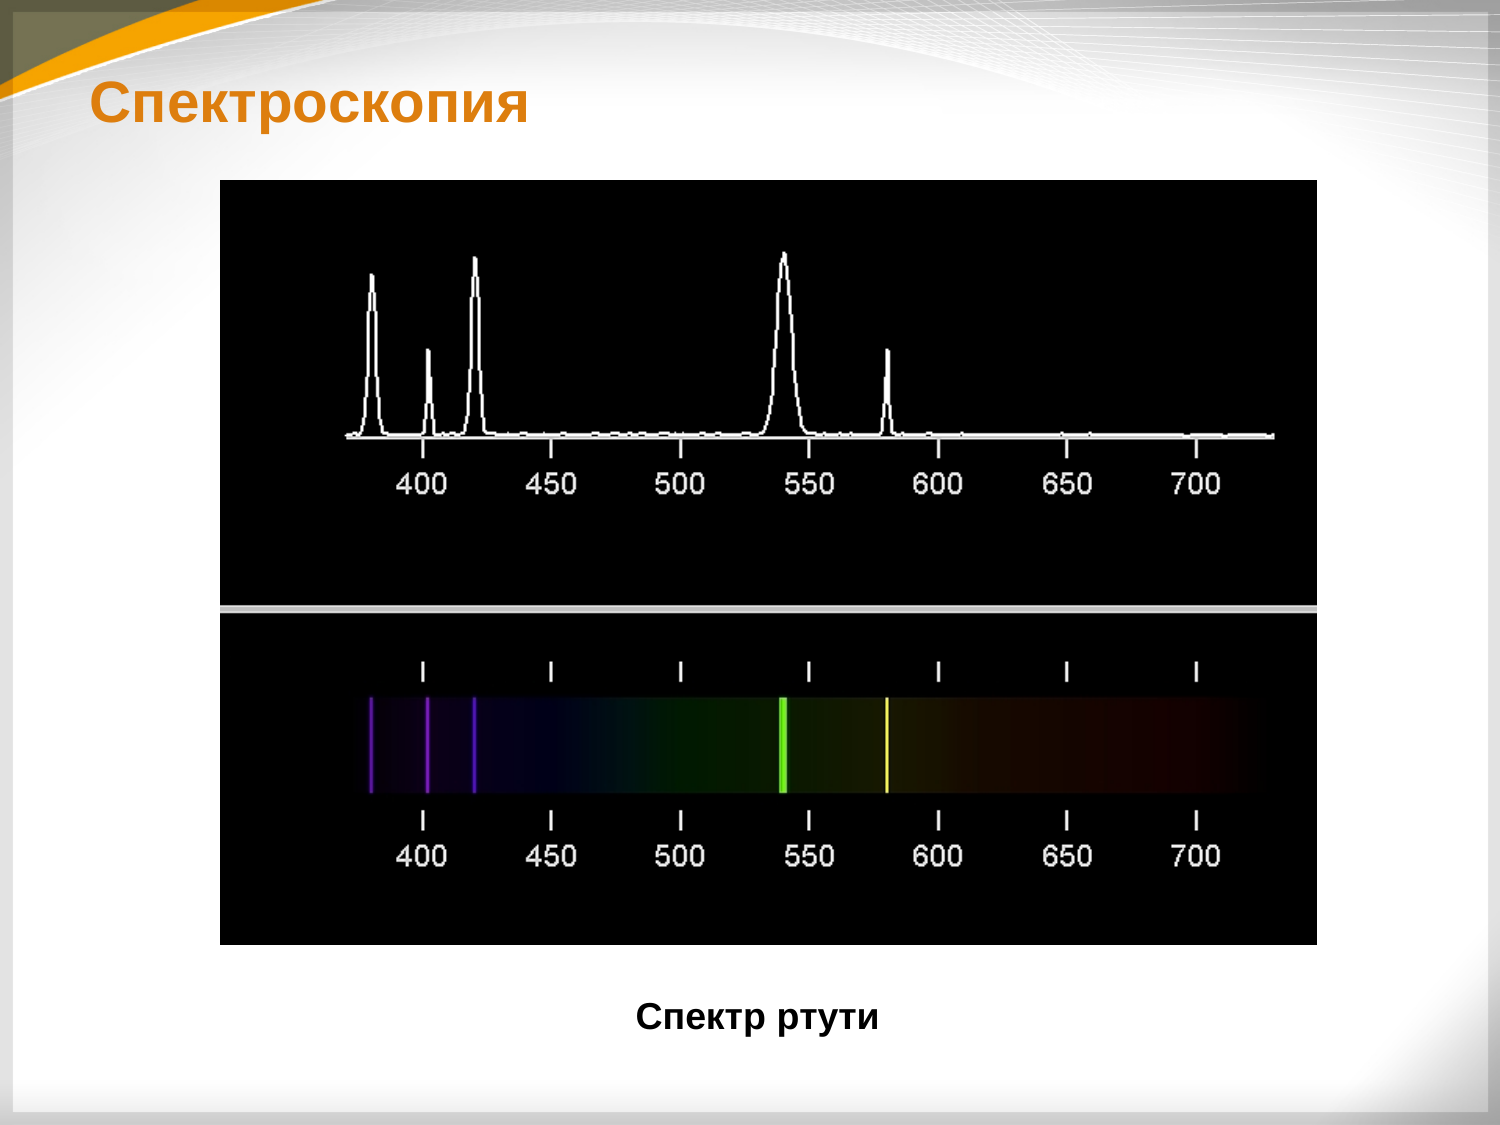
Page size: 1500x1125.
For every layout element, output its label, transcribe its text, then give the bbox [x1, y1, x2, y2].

title Спектроскопия [74, 21, 1463, 177]
picture [0, 0, 1500, 1125]
text_box Спектр ртути [620, 985, 916, 1046]
